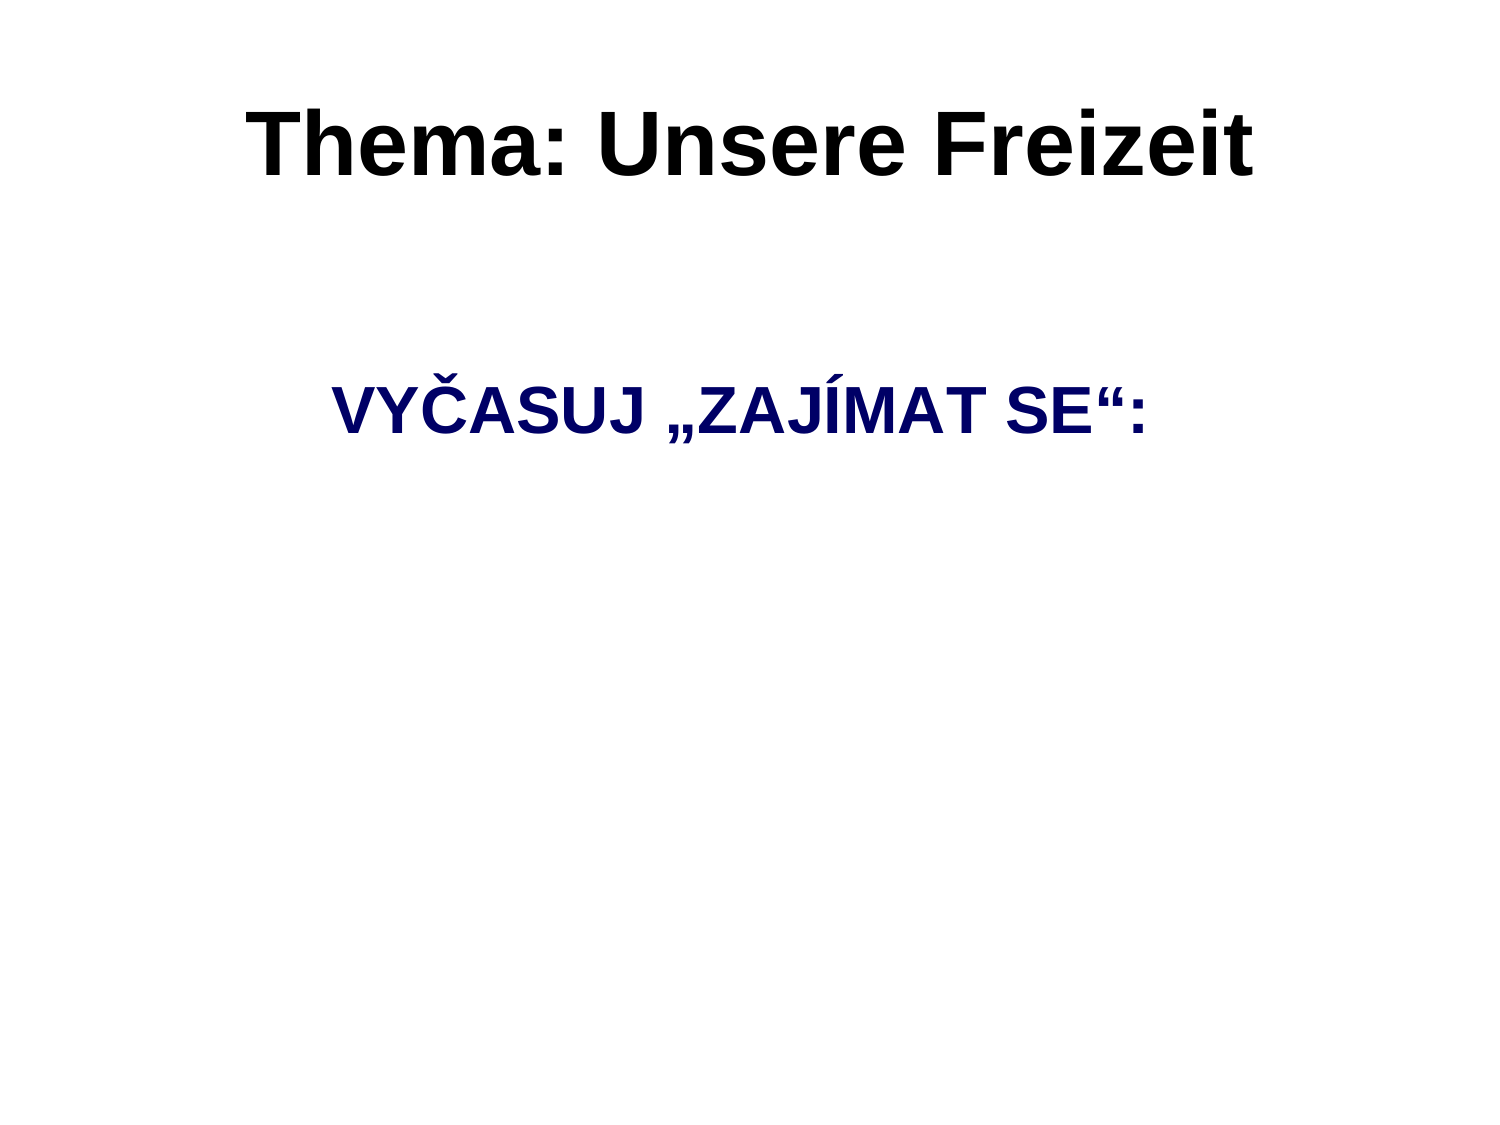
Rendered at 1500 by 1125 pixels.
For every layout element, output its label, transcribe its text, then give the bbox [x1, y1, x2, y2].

list VYČASUJ „ZAJÍMAT SE“: [75, 262, 1426, 1006]
title Thema: Unsere Freizeit [75, 45, 1426, 233]
